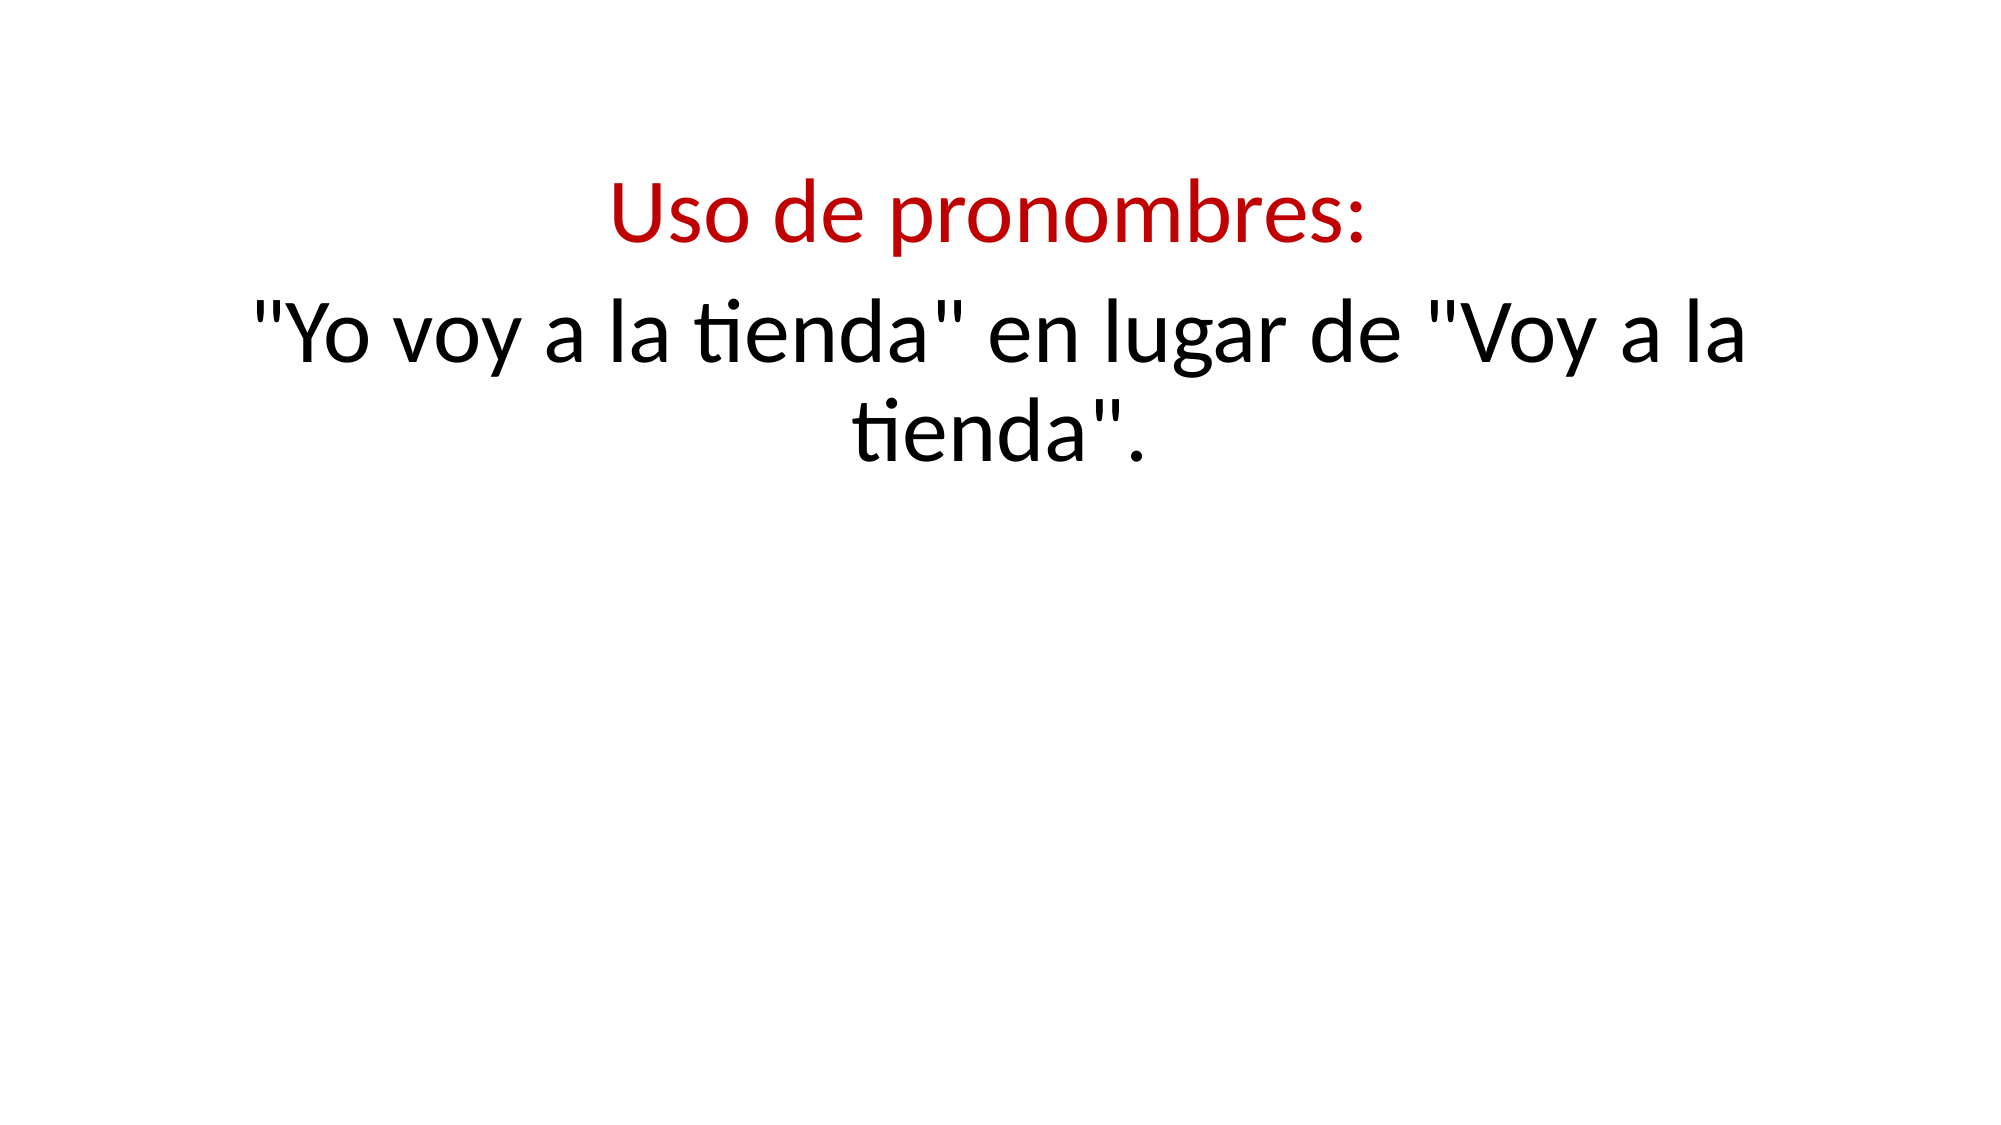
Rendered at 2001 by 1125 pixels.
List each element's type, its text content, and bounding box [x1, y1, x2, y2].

list Uso de pronombres: "Yo voy a la tienda" en lugar de "Voy a la tienda". [137, 156, 1863, 1014]
